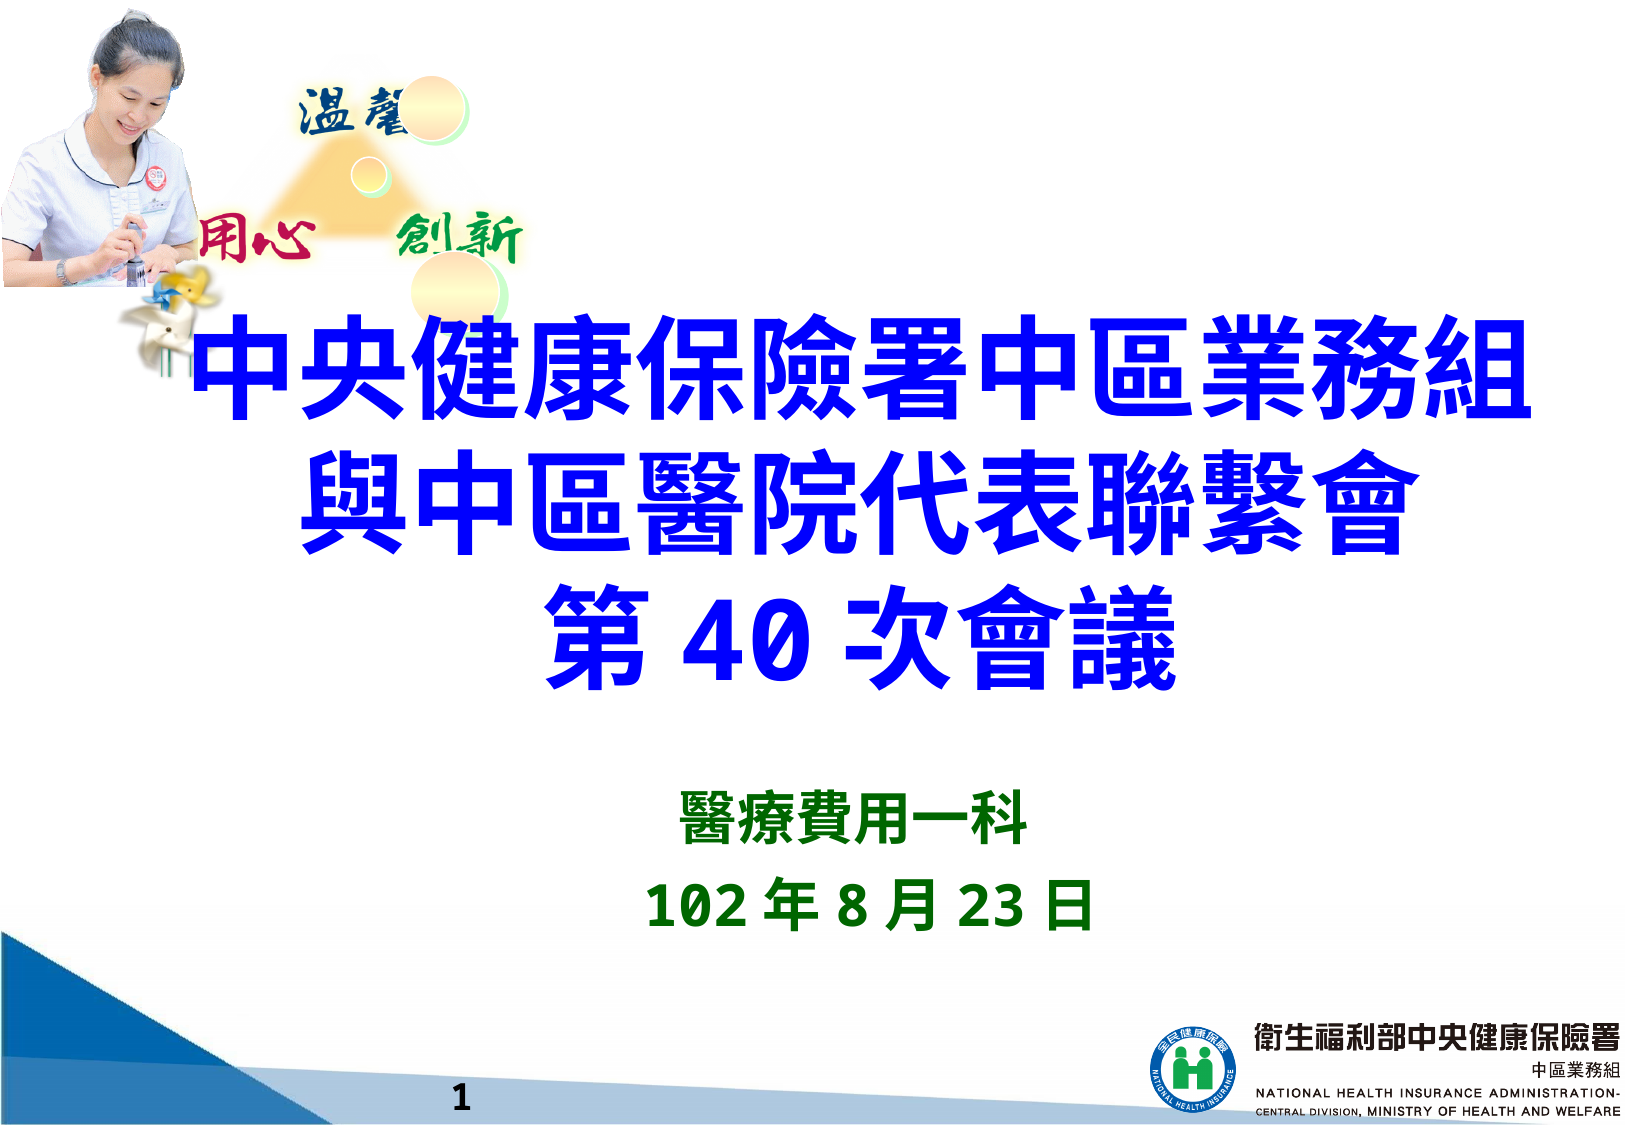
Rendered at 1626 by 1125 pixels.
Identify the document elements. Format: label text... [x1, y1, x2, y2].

text_box 醫療費用一科 102年8月23日 [647, 763, 1061, 1049]
text_box [435, 1065, 815, 1125]
text_box 中央健康保險署中區業務組與中區醫院代表聯繫會 第40次會議 [151, 290, 1569, 715]
